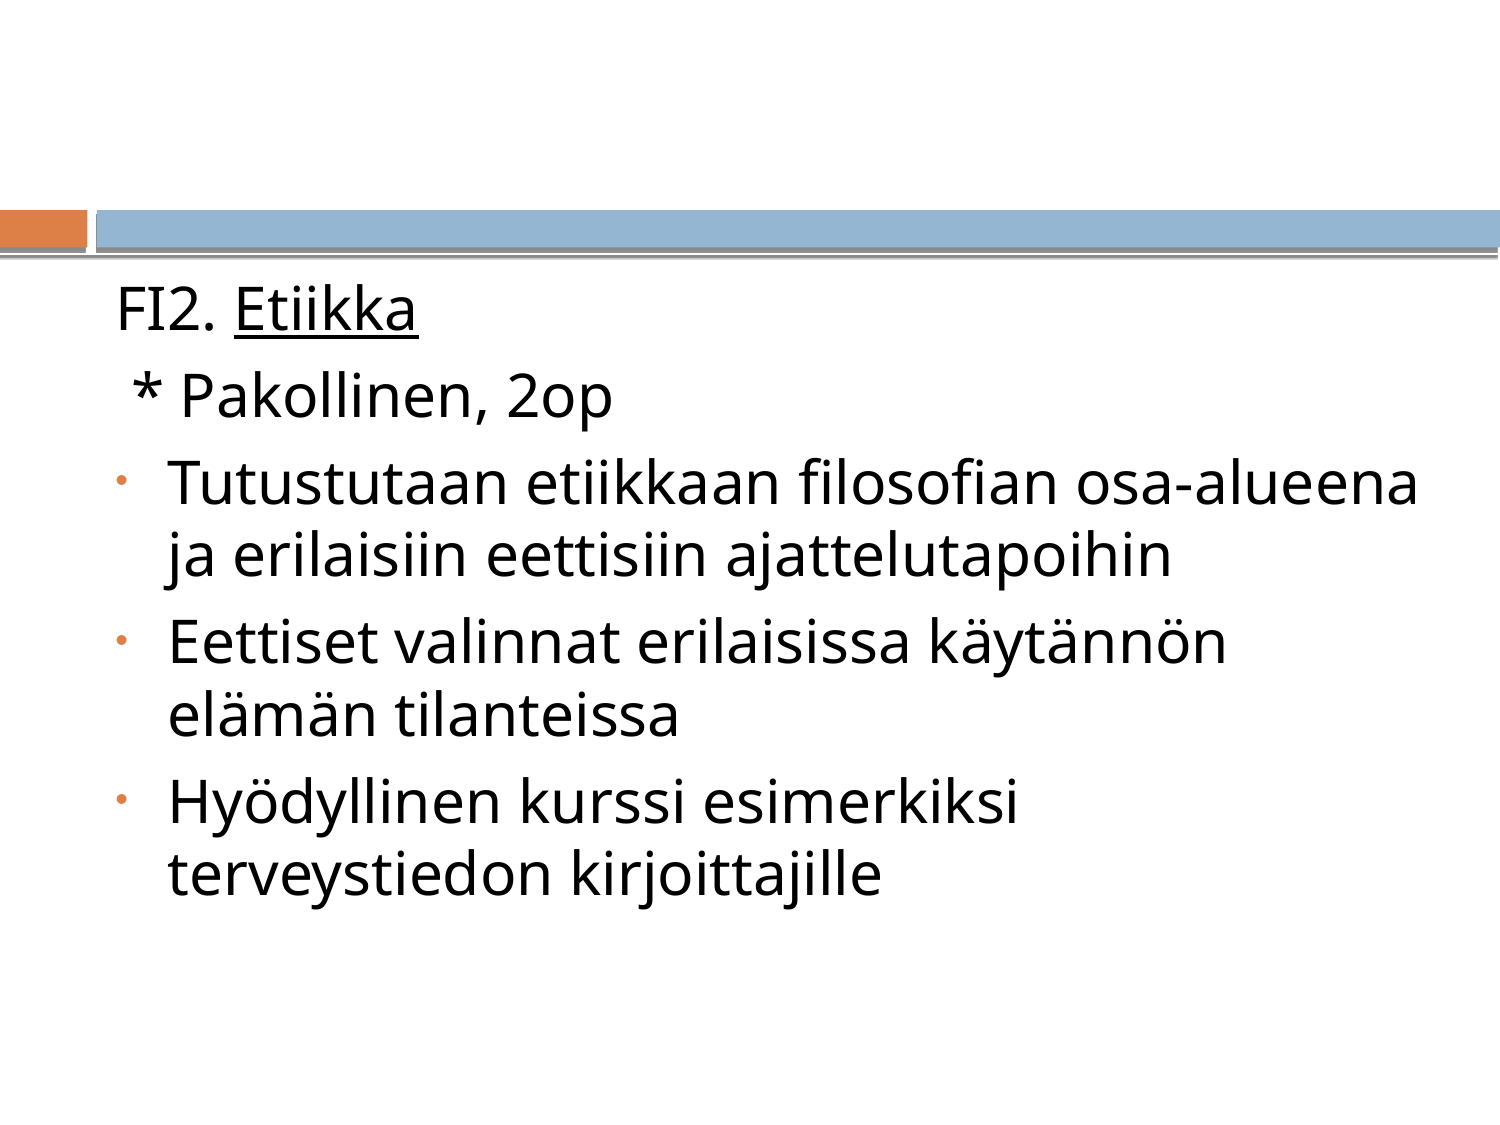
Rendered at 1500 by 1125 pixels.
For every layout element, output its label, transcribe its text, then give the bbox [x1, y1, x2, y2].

list FI2. Etiikka * Pakollinen, 2op Tutustutaan etiikkaan filosofian osa-alueena ja erilaisiin eettisiin ajattelutapoihin Eettiset valinnat erilaisissa käytännön elämän tilanteissa Hyödyllinen kurssi esimerkiksi terveystiedon kirjoittajille [100, 262, 1438, 1000]
